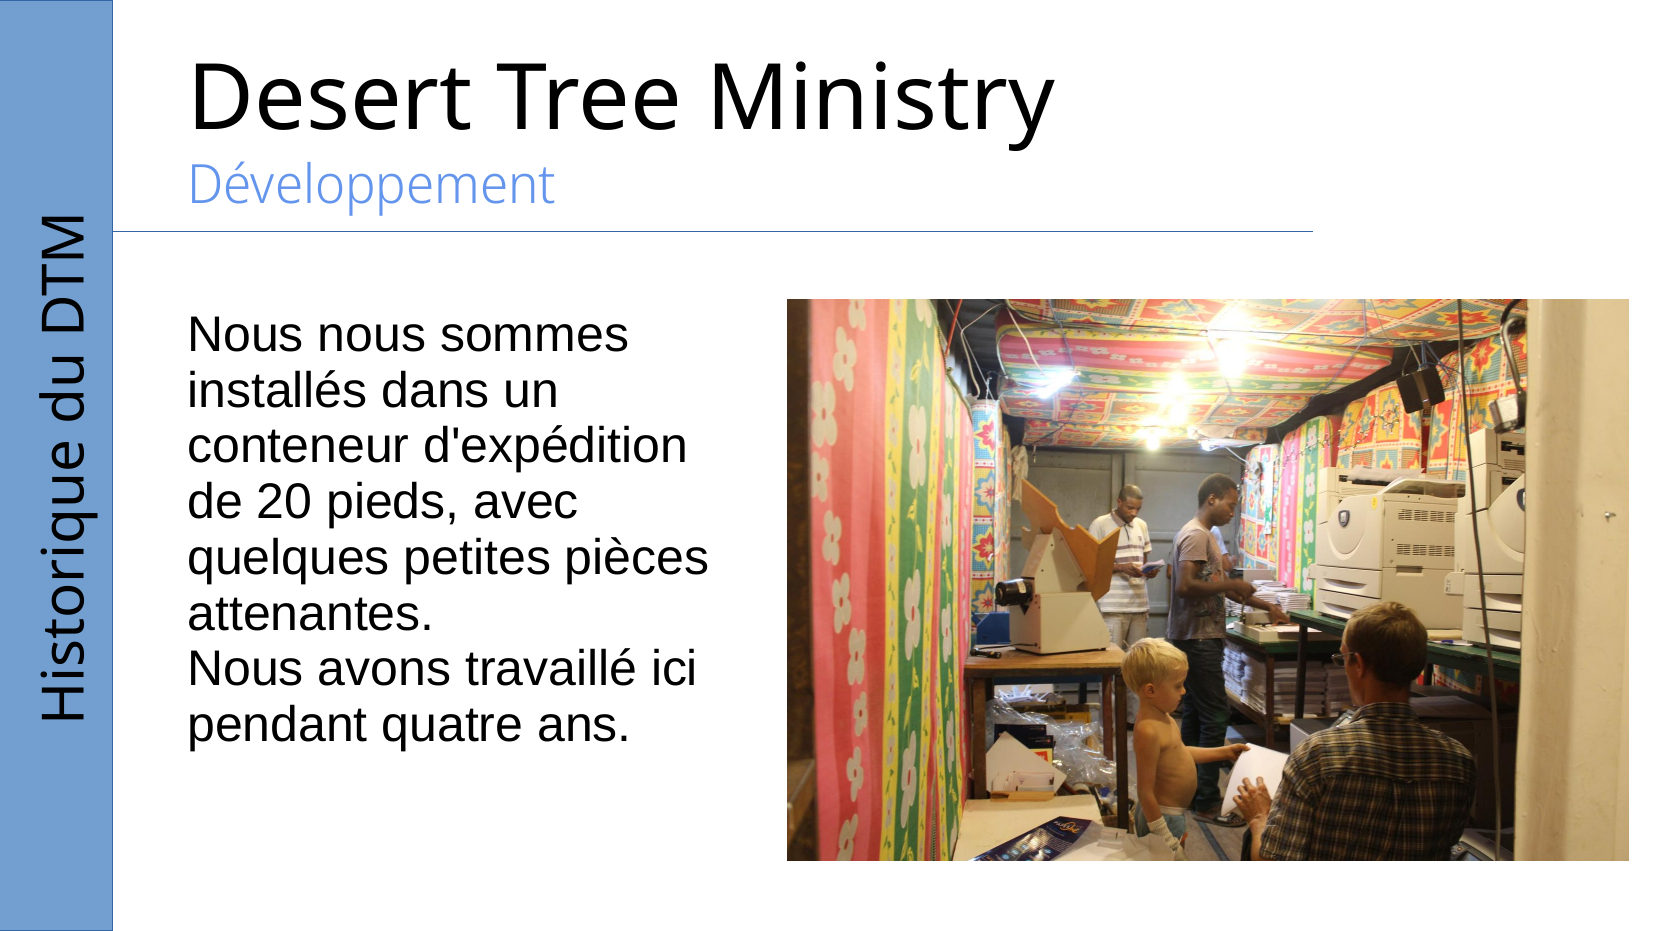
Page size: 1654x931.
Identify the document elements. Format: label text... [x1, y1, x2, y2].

subtitle Nous nous sommes installés dans un conteneur d'expédition de 20 pieds, avec quelques petites pièces attenantes. Nous avons travaillé ici pendant quatre ans. [187, 306, 713, 863]
text_box Historique du DTM [13, 37, 105, 901]
picture [787, 299, 1629, 862]
text_box [0, 0, 113, 931]
title Développement [187, 125, 1571, 239]
title Desert Tree Ministry [187, 33, 1571, 125]
